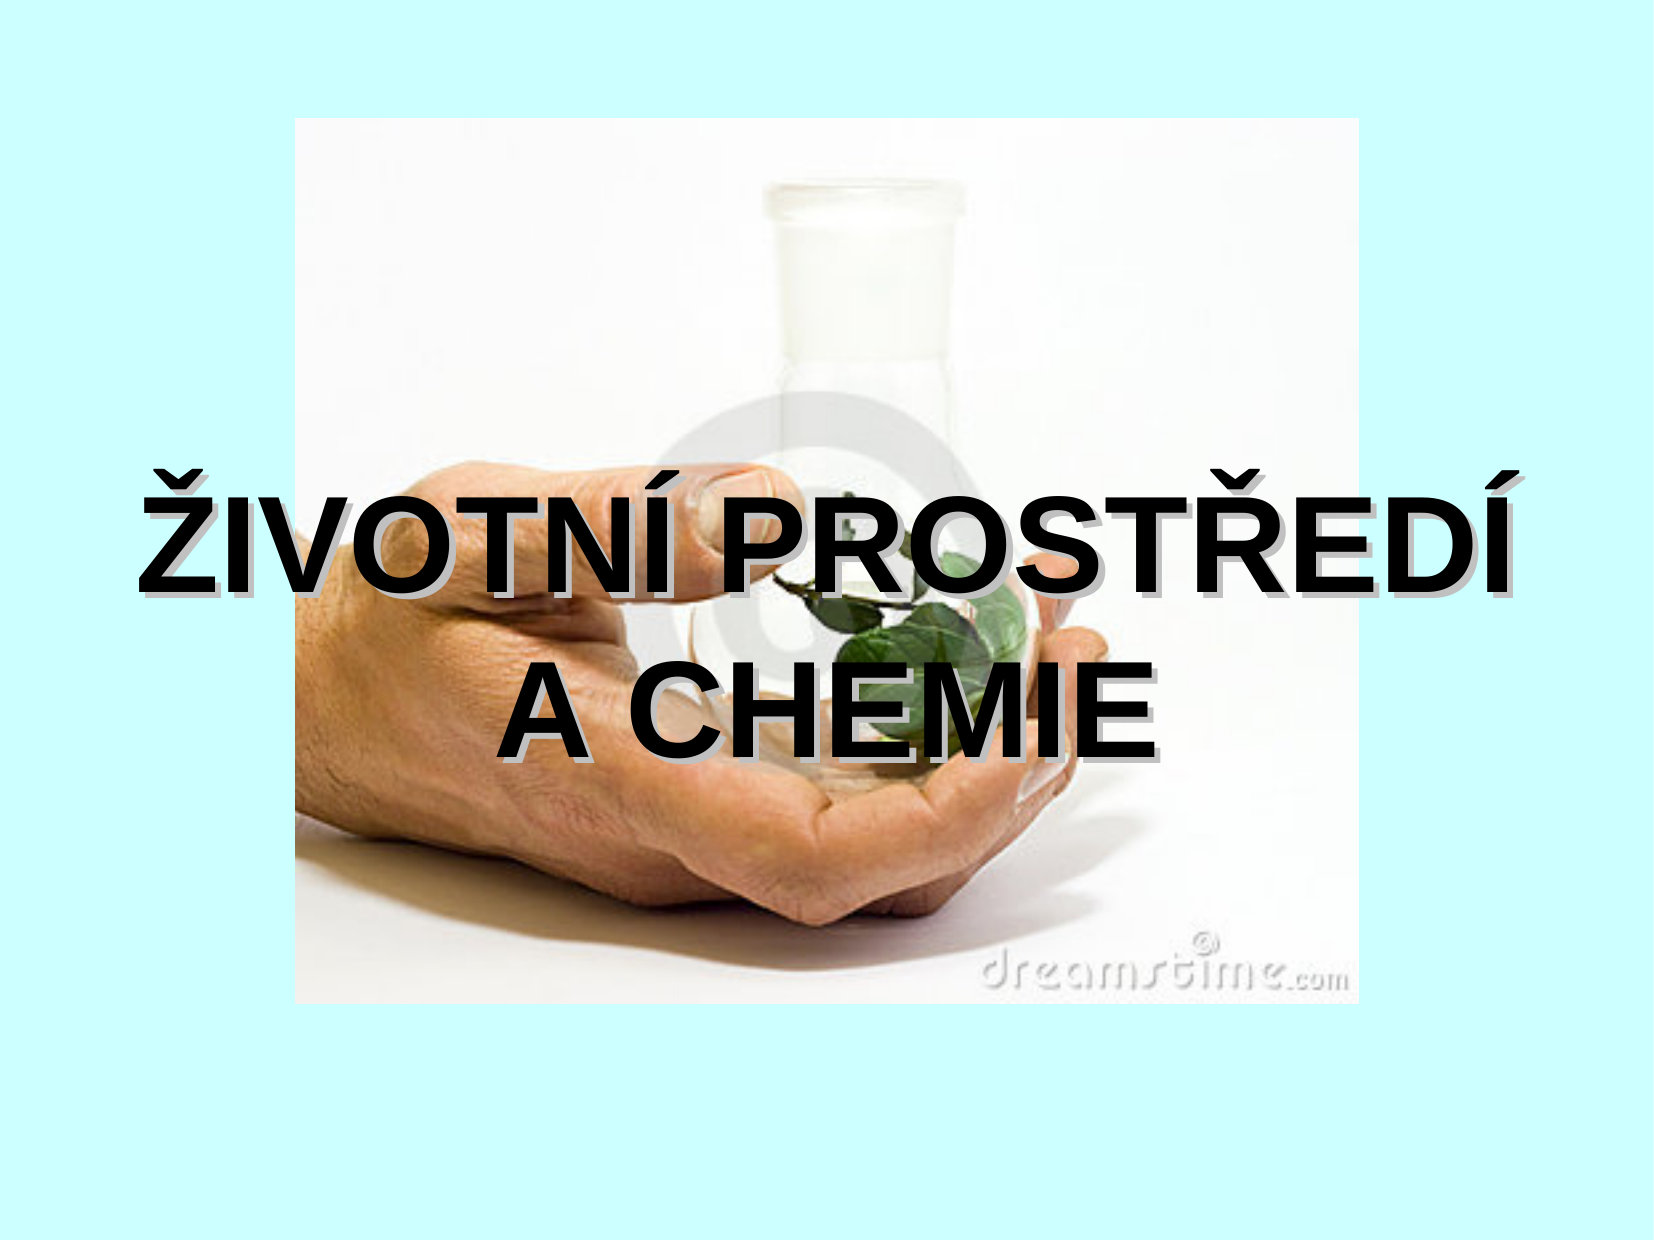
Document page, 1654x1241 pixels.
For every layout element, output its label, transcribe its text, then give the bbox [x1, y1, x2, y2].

subtitle ŽIVOTNÍ PROSTŘEDÍ A CHEMIE [82, 210, 1571, 1030]
picture [295, 118, 1359, 210]
